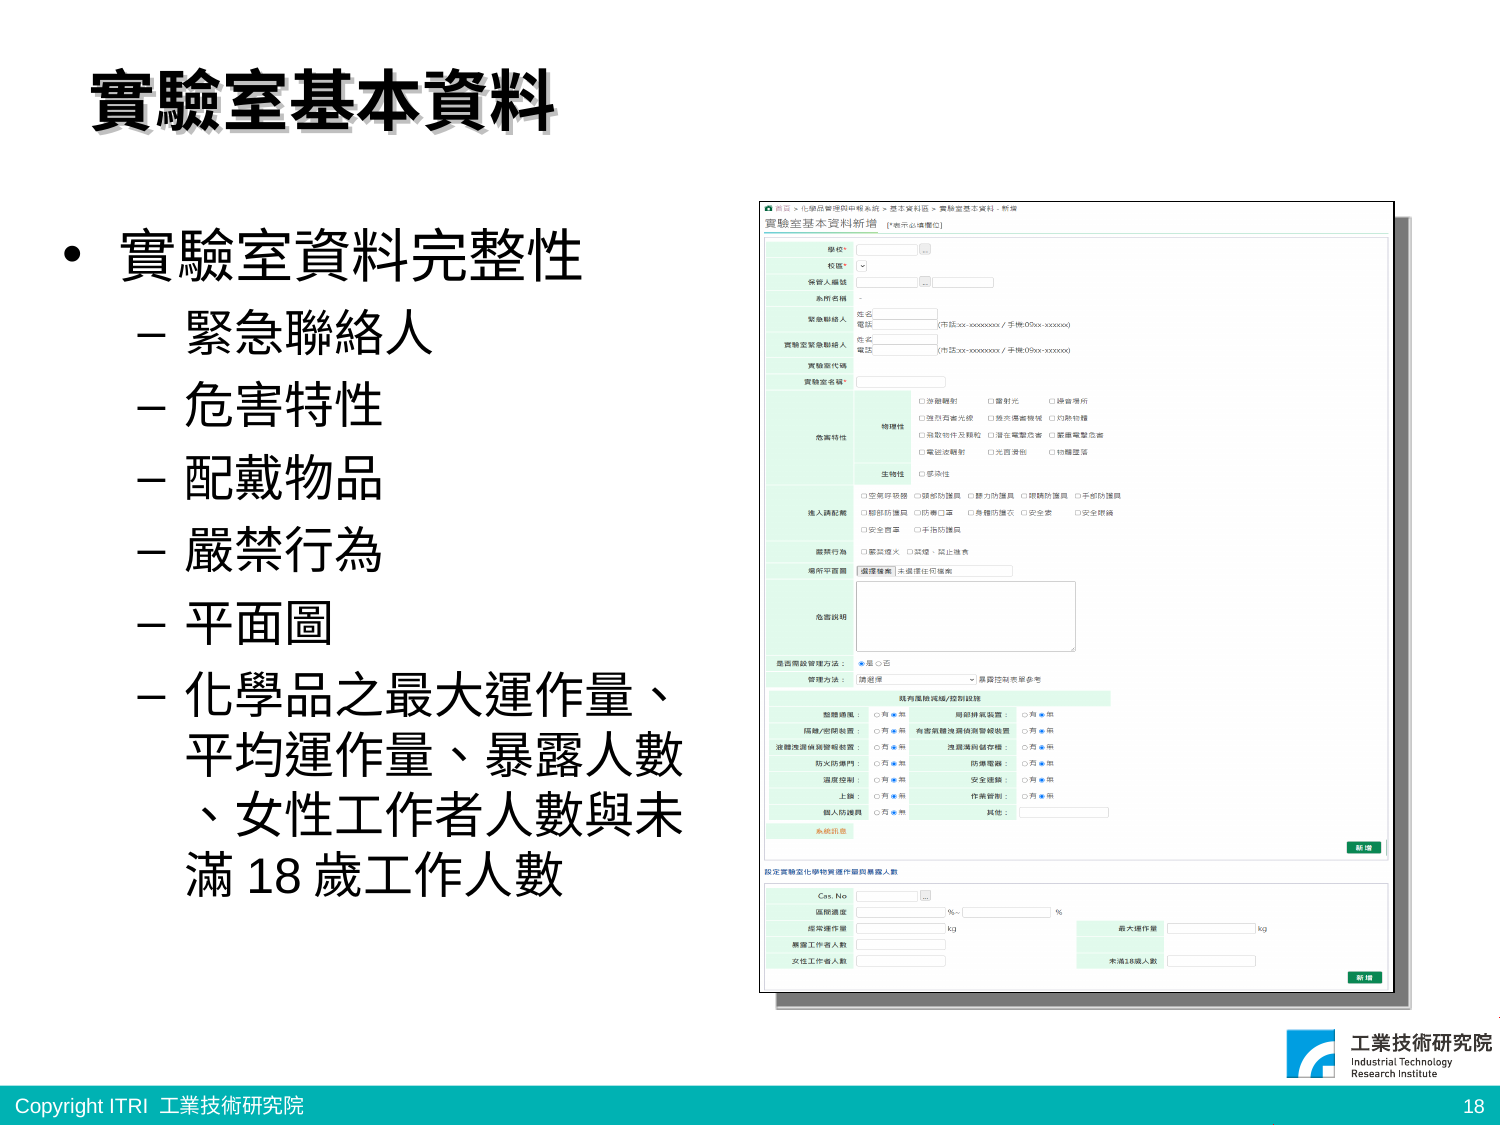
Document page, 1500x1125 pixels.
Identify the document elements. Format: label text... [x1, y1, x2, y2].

picture [760, 202, 1394, 992]
title 實驗室基本資料 [73, 0, 1447, 198]
list 實驗室資料完整性 緊急聯絡人 危害特性 配戴物品 嚴禁行為 平面圖 化學品之最大運作量、平均運作量、暴露人數、女性工作者人數與未滿18歲工作人數 [47, 211, 722, 992]
text_box <編號> [1406, 1085, 1500, 1125]
